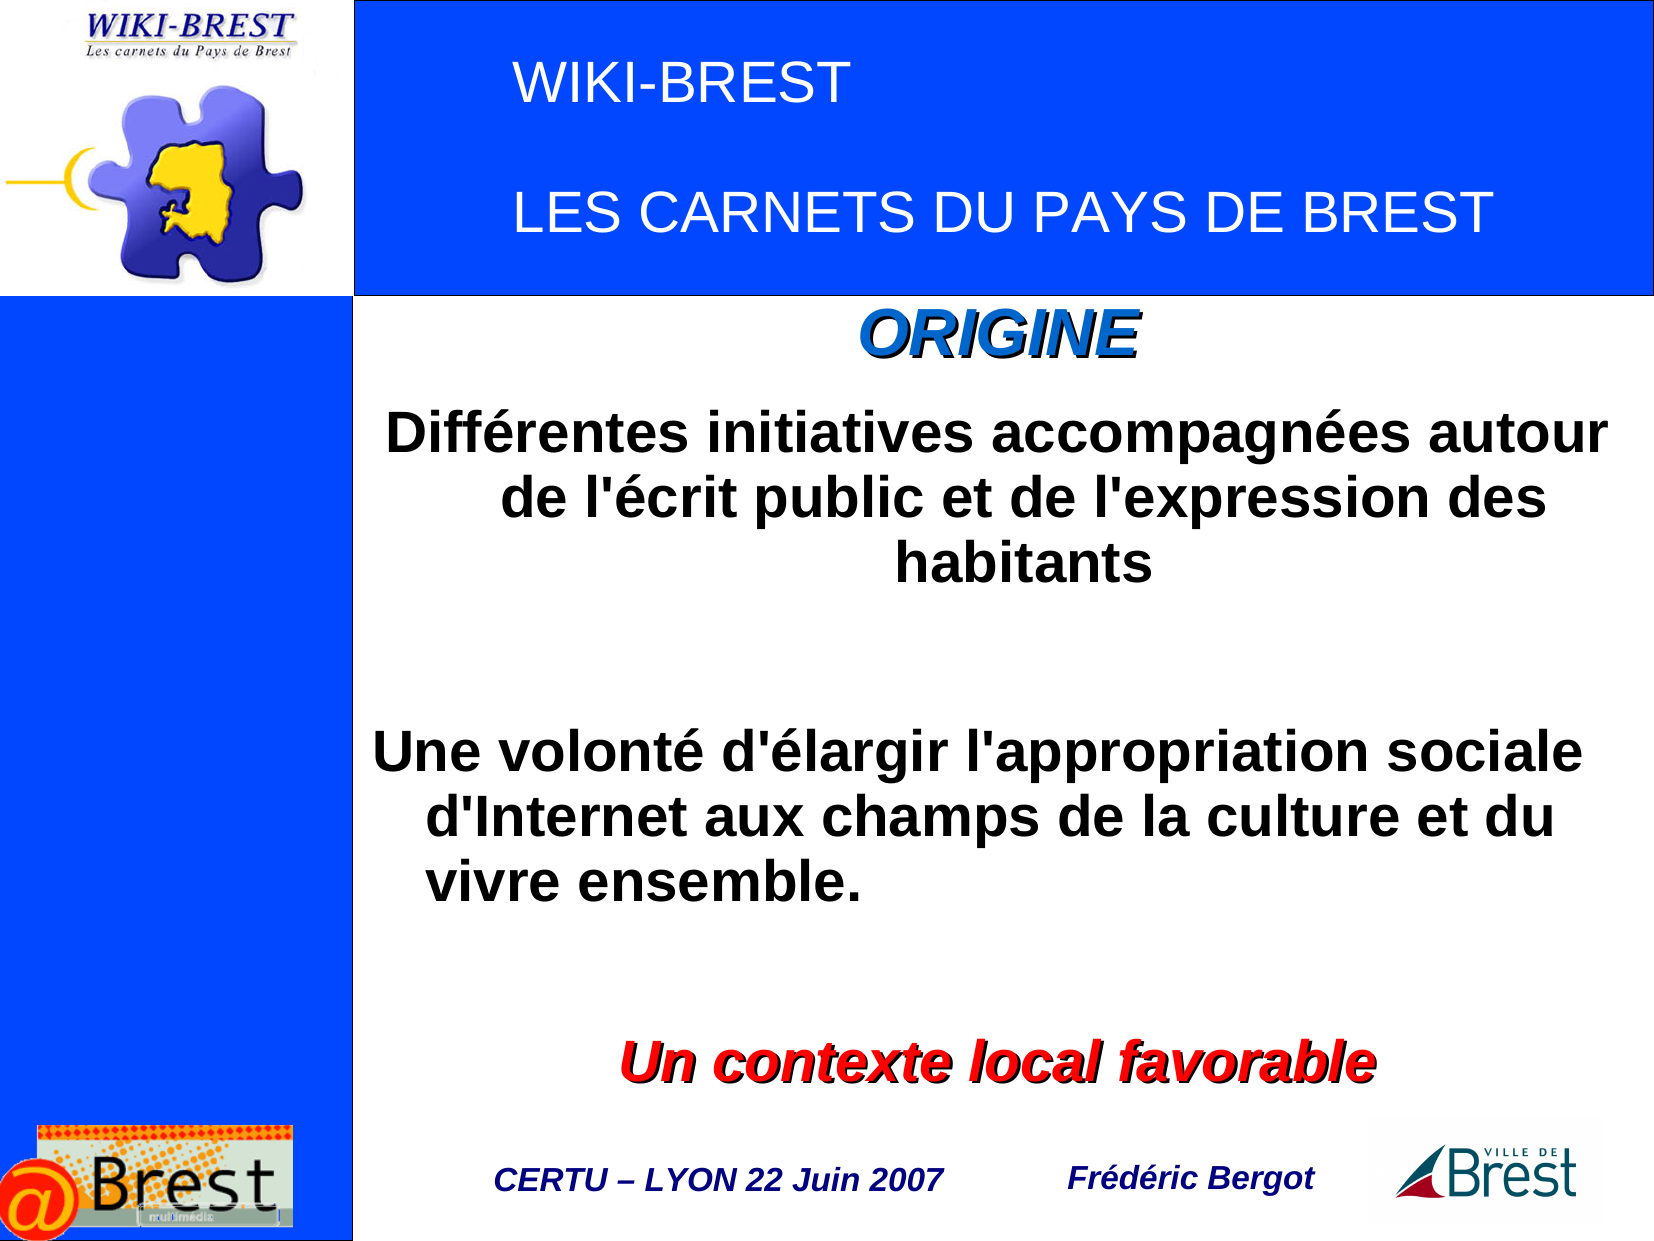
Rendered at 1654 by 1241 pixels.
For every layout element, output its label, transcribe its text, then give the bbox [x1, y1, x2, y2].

picture [1367, 1127, 1604, 1226]
picture [0, 1125, 293, 1241]
picture [0, 0, 354, 296]
list ORIGINE Différentes initiatives accompagnées autour de l'écrit public et de l'expression des habitants Une volonté d'élargir l'appropriation sociale d'Internet aux champs de la culture et du vivre ensemble. Un contexte local favorable [354, 295, 1625, 1127]
